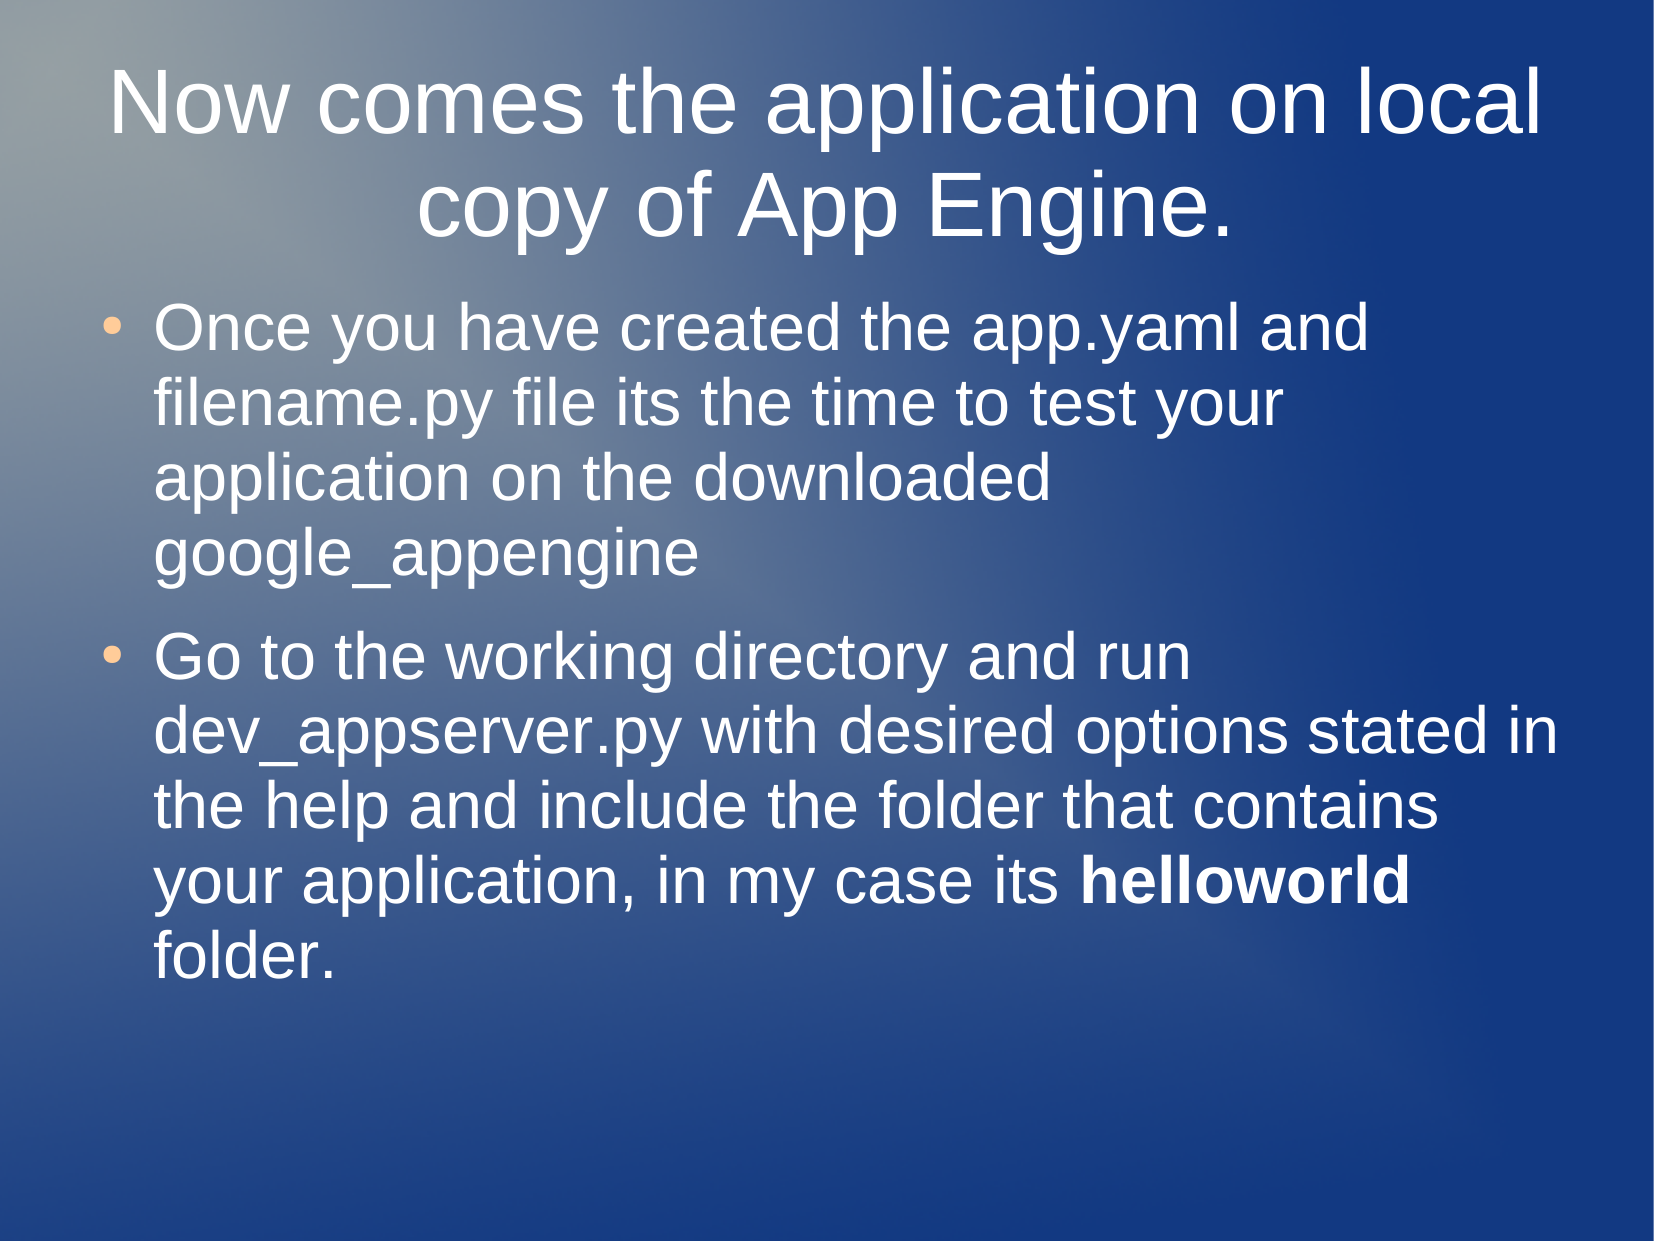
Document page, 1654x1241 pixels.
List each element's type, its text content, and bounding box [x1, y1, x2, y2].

list Once you have created the app.yaml and filename.py file its the time to test your application on the downloaded google_appengine Go to the working directory and run dev_appserver.py with desired options stated in the help and include the folder that contains your application, in my case its helloworld folder. [82, 290, 1571, 1094]
picture [0, 0, 1654, 1241]
title Now comes the application on local copy of App Engine. [82, 50, 1571, 256]
